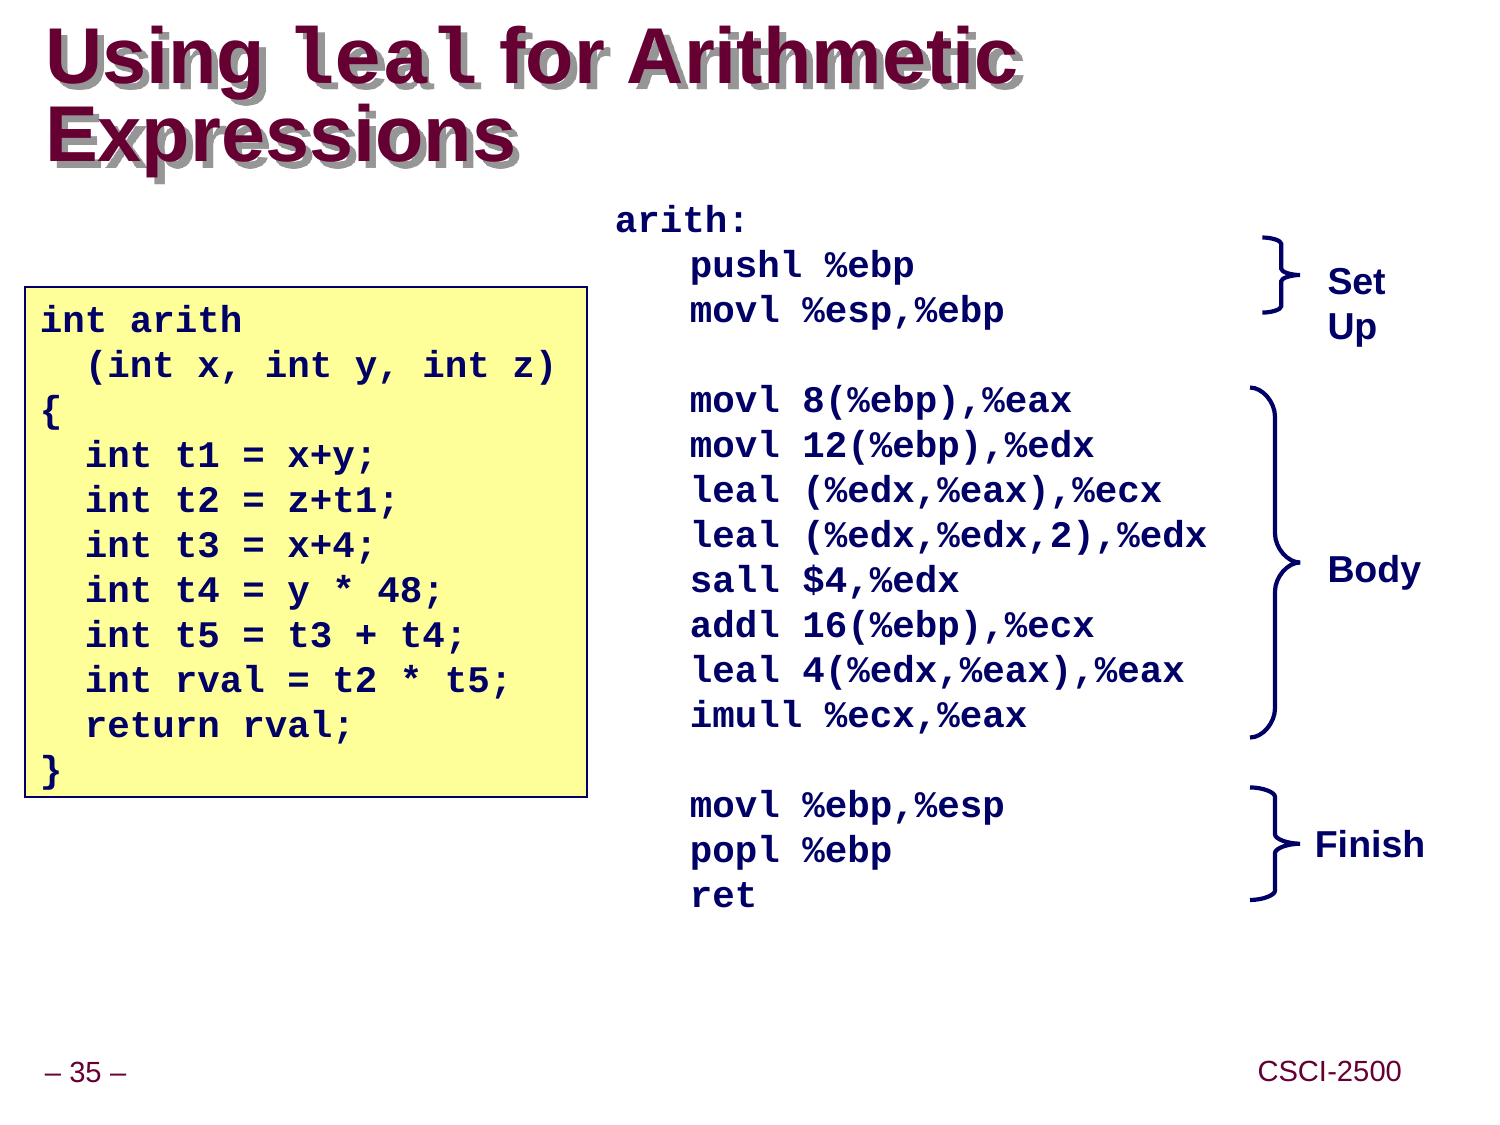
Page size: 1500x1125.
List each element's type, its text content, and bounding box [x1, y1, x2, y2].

text_box int arith (int x, int y, int z) { int t1 = x+y; int t2 = z+t1; int t3 = x+4; int t4 = y * 48; int t5 = t3 + t4; int rval = t2 * t5; return rval; } [24, 287, 588, 798]
text_box Finish [1300, 812, 1441, 873]
text_box Set Up [1312, 249, 1401, 356]
title Using leal for Arithmetic Expressions [45, 1, 1500, 193]
text_box arith: pushl %ebp movl %esp,%ebp movl 8(%ebp),%eax movl 12(%ebp),%edx leal (%edx,%eax),%ecx leal (%edx,%edx,2),%edx sall $4,%edx addl 16(%ebp),%ecx leal 4(%edx,%eax),%eax imull %ecx,%eax movl %ebp,%esp popl %ebp ret [600, 187, 1276, 923]
text_box Body [1312, 537, 1437, 598]
